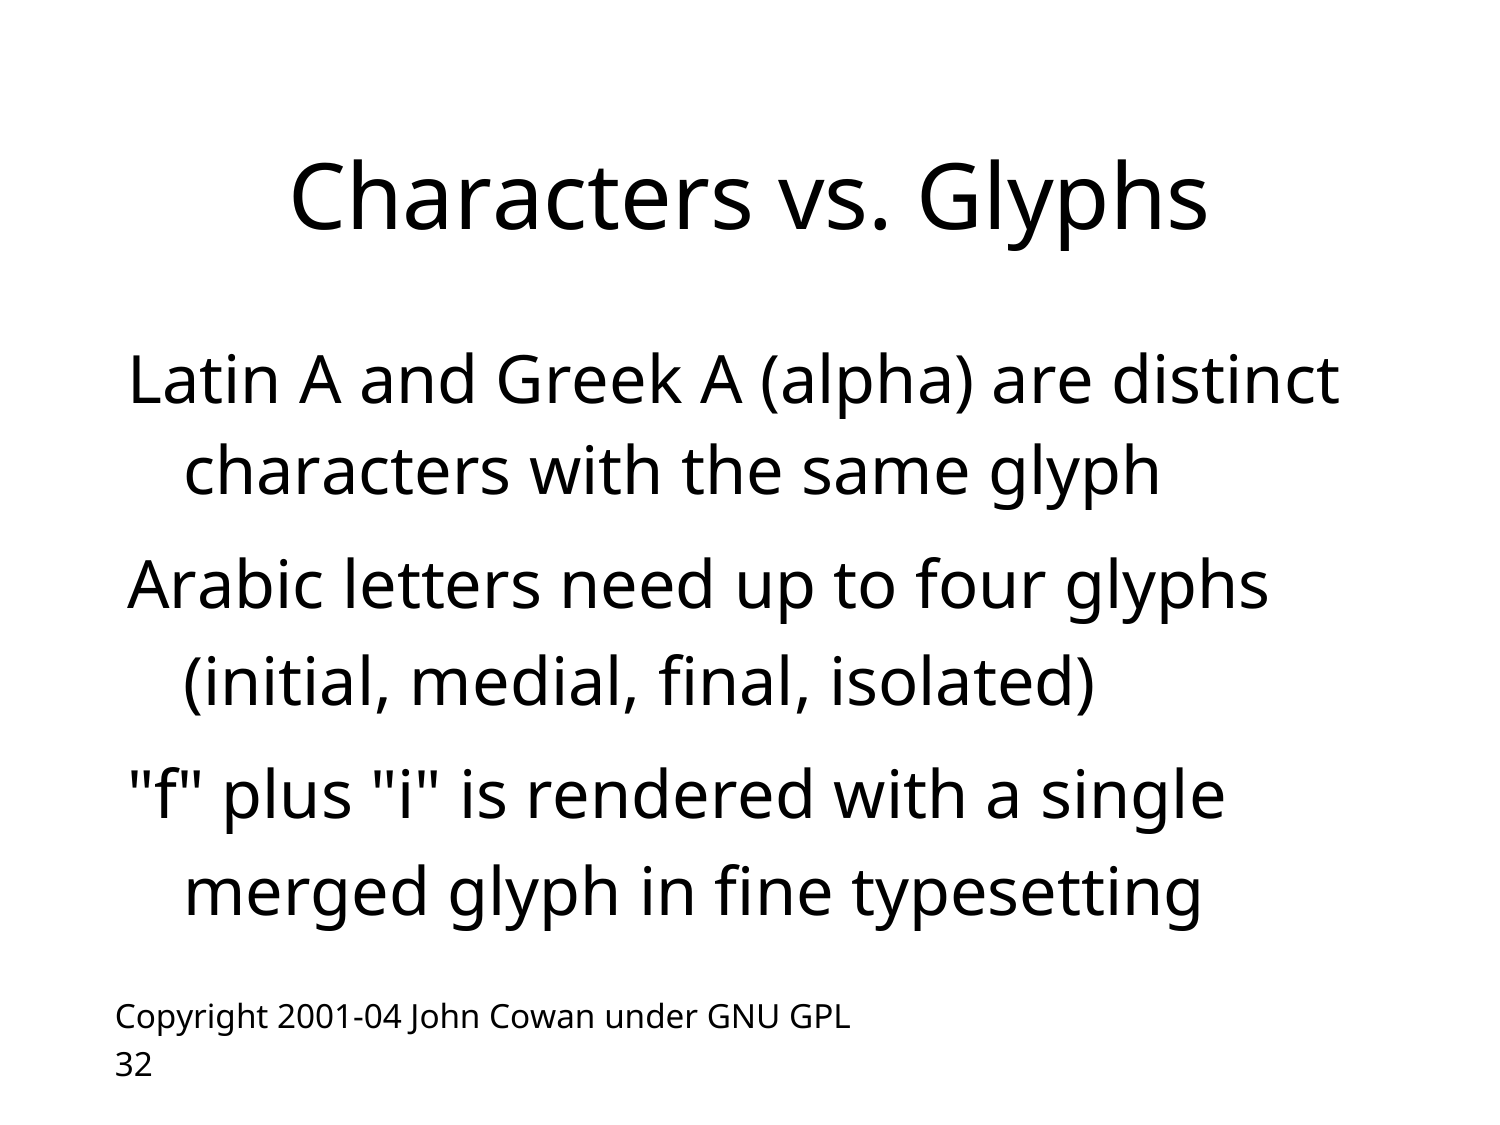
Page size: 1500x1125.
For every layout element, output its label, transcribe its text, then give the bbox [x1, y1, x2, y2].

list Latin A and Greek A (alpha) are distinct characters with the same glyph Arabic letters need up to four glyphs (initial, medial, final, isolated) "f" plus "i" is rendered with a single merged glyph in fine typesetting [112, 324, 1388, 871]
title Characters vs. Glyphs [112, 99, 1388, 288]
